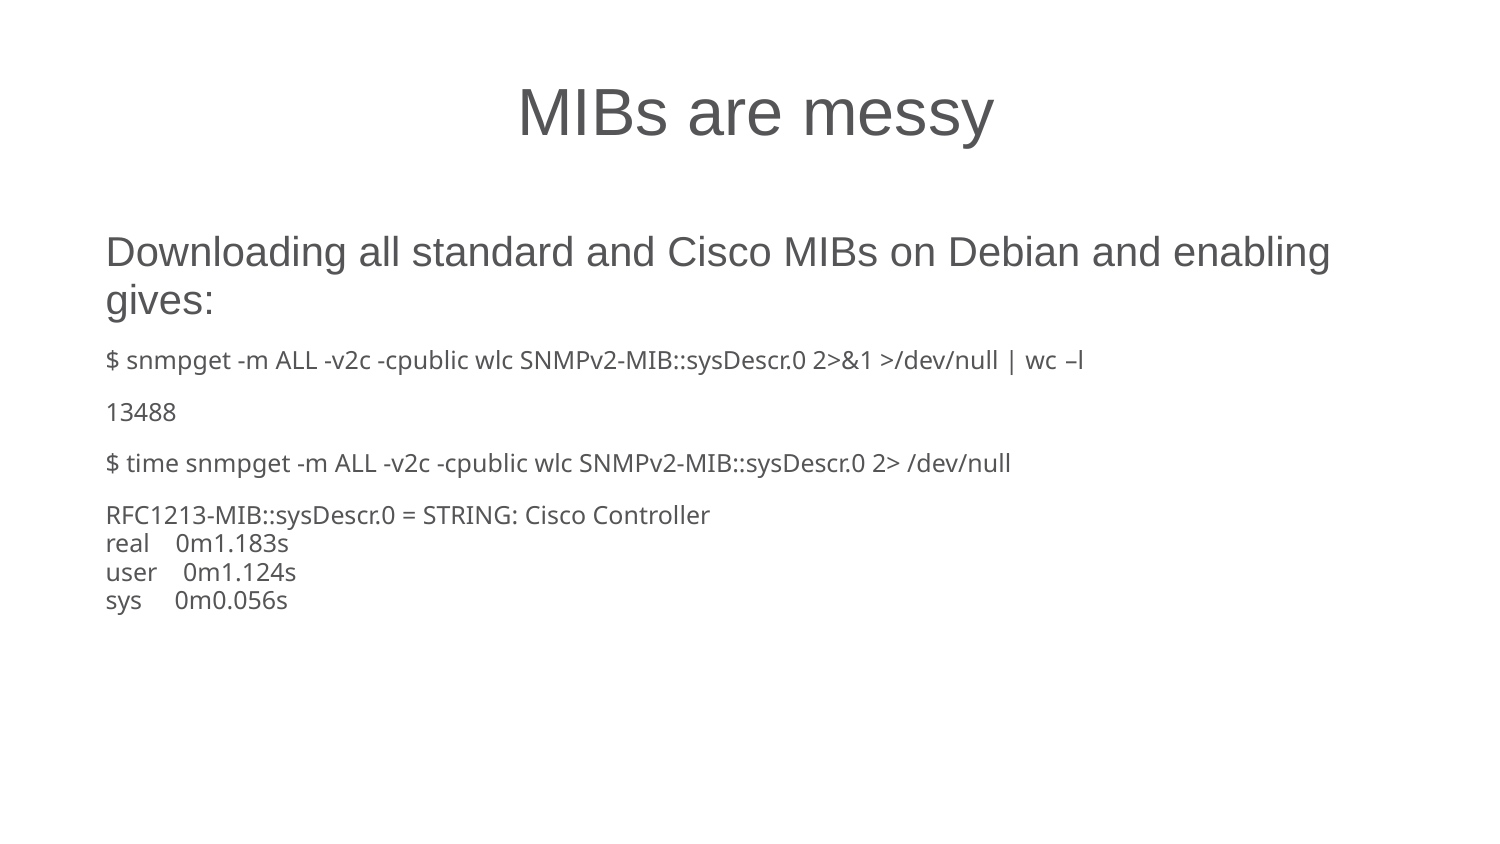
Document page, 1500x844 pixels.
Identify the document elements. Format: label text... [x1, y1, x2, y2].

list Downloading all standard and Cisco MIBs on Debian and enabling gives: $ snmpget -m ALL -v2c -cpublic wlc SNMPv2-MIB::sysDescr.0 2>&1 >/dev/null | wc –l 13488 $ time snmpget -m ALL -v2c -cpublic wlc SNMPv2-MIB::sysDescr.0 2> /dev/null RFC1213-MIB::sysDescr.0 = STRING: Cisco Controller real 0m1.183s user 0m1.124s sys 0m0.056s [71, 221, 1441, 741]
title MIBs are messy [71, 55, 1441, 177]
